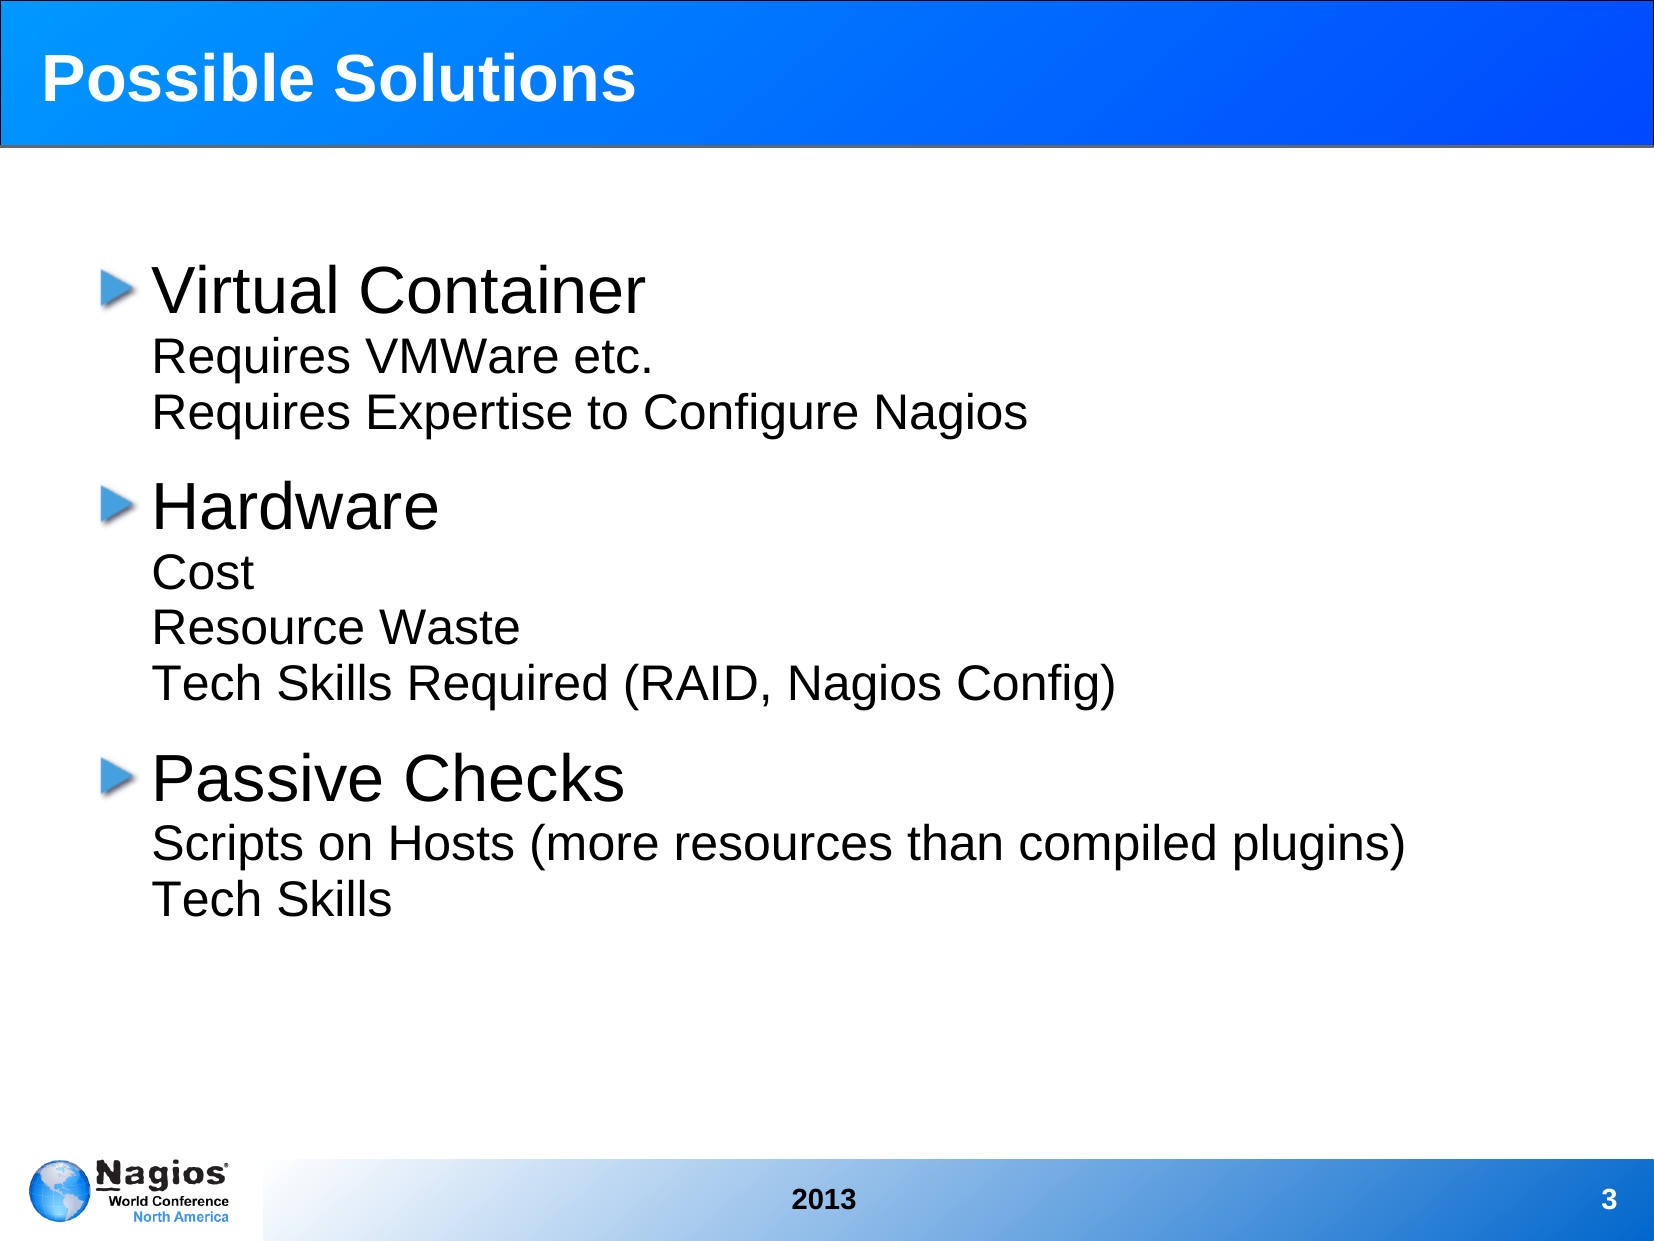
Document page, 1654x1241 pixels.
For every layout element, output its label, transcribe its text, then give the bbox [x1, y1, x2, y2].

title Possible Solutions [41, 29, 1628, 127]
list Virtual Container Requires VMWare etc. Requires Expertise to Configure Nagios Hardware Cost Resource Waste Tech Skills Required (RAID, Nagios Config) Passive Checks Scripts on Hosts (more resources than compiled plugins) Tech Skills [80, 253, 1638, 1072]
picture [29, 1159, 229, 1235]
